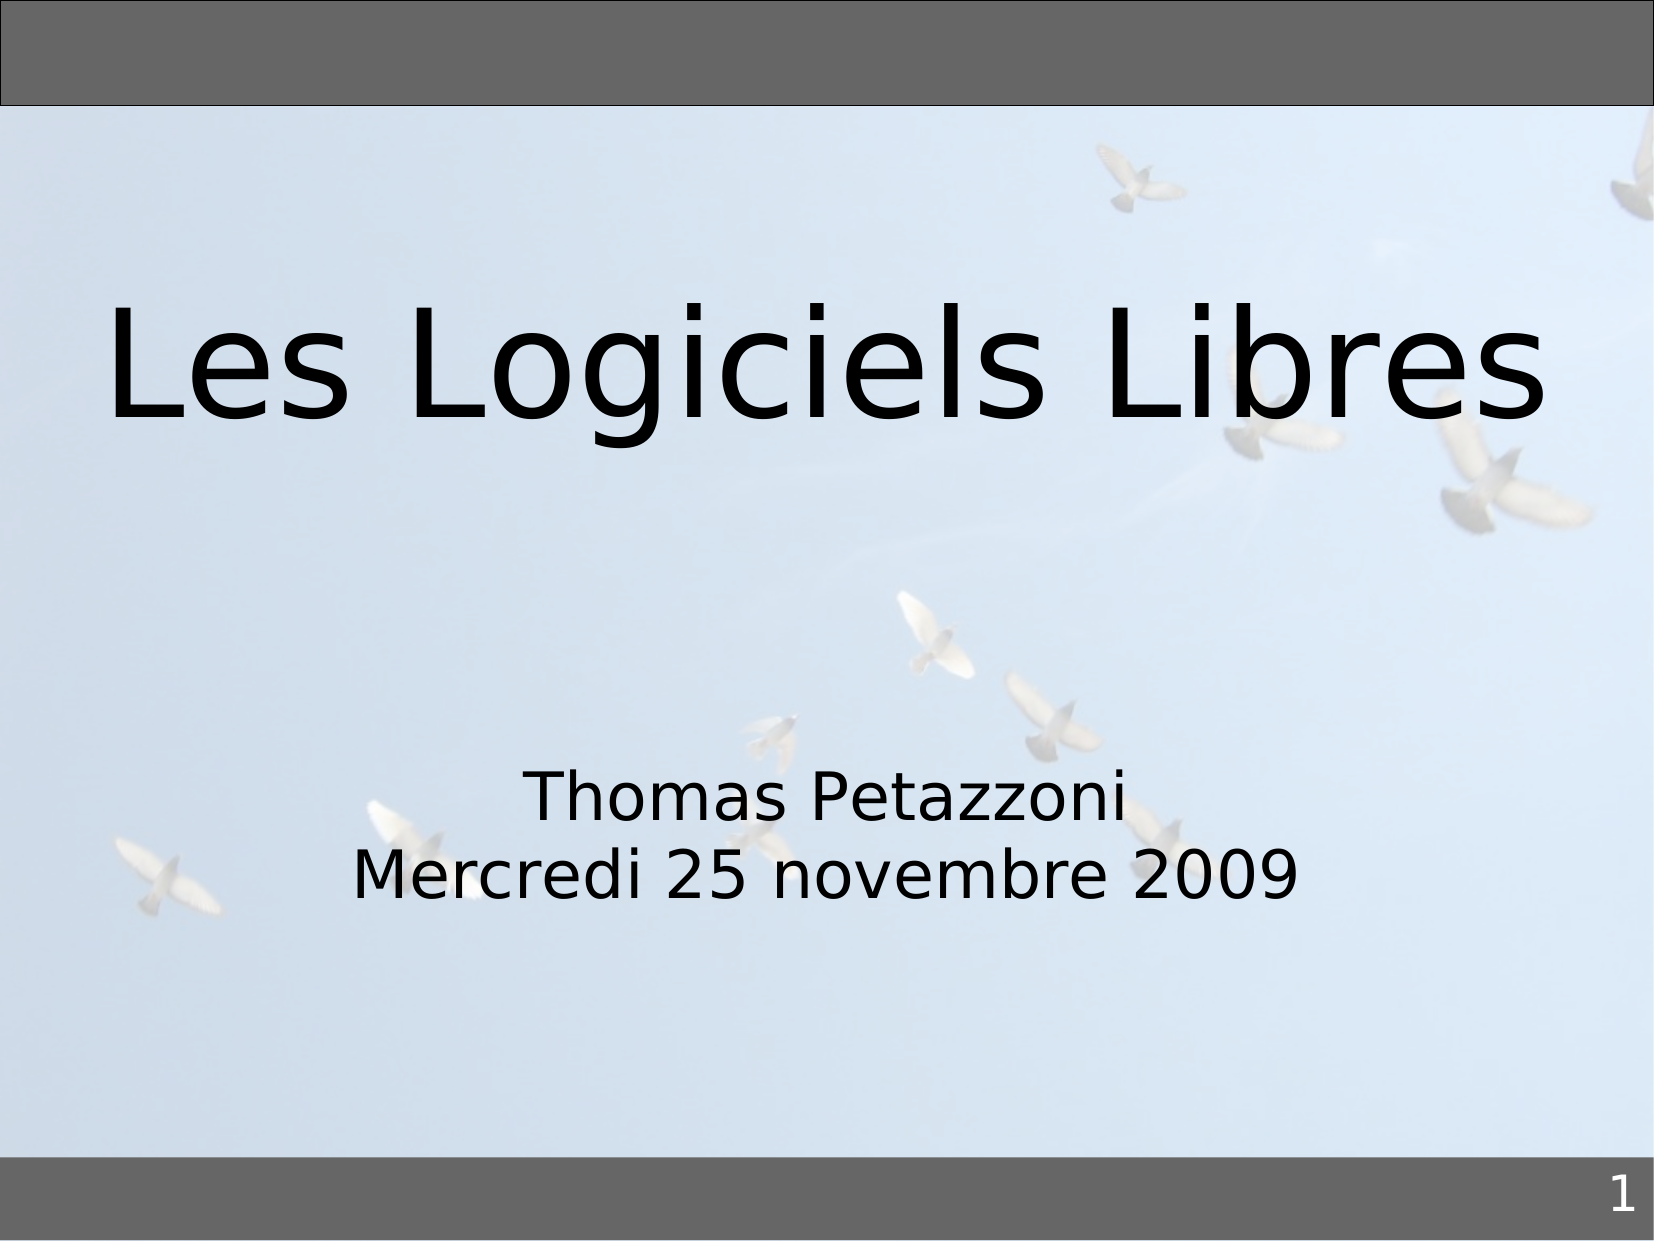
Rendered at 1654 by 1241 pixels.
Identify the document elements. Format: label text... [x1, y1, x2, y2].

text_box Les Logiciels Libres Thomas Petazzoni Mercredi 25 novembre 2009 [0, 270, 1654, 922]
